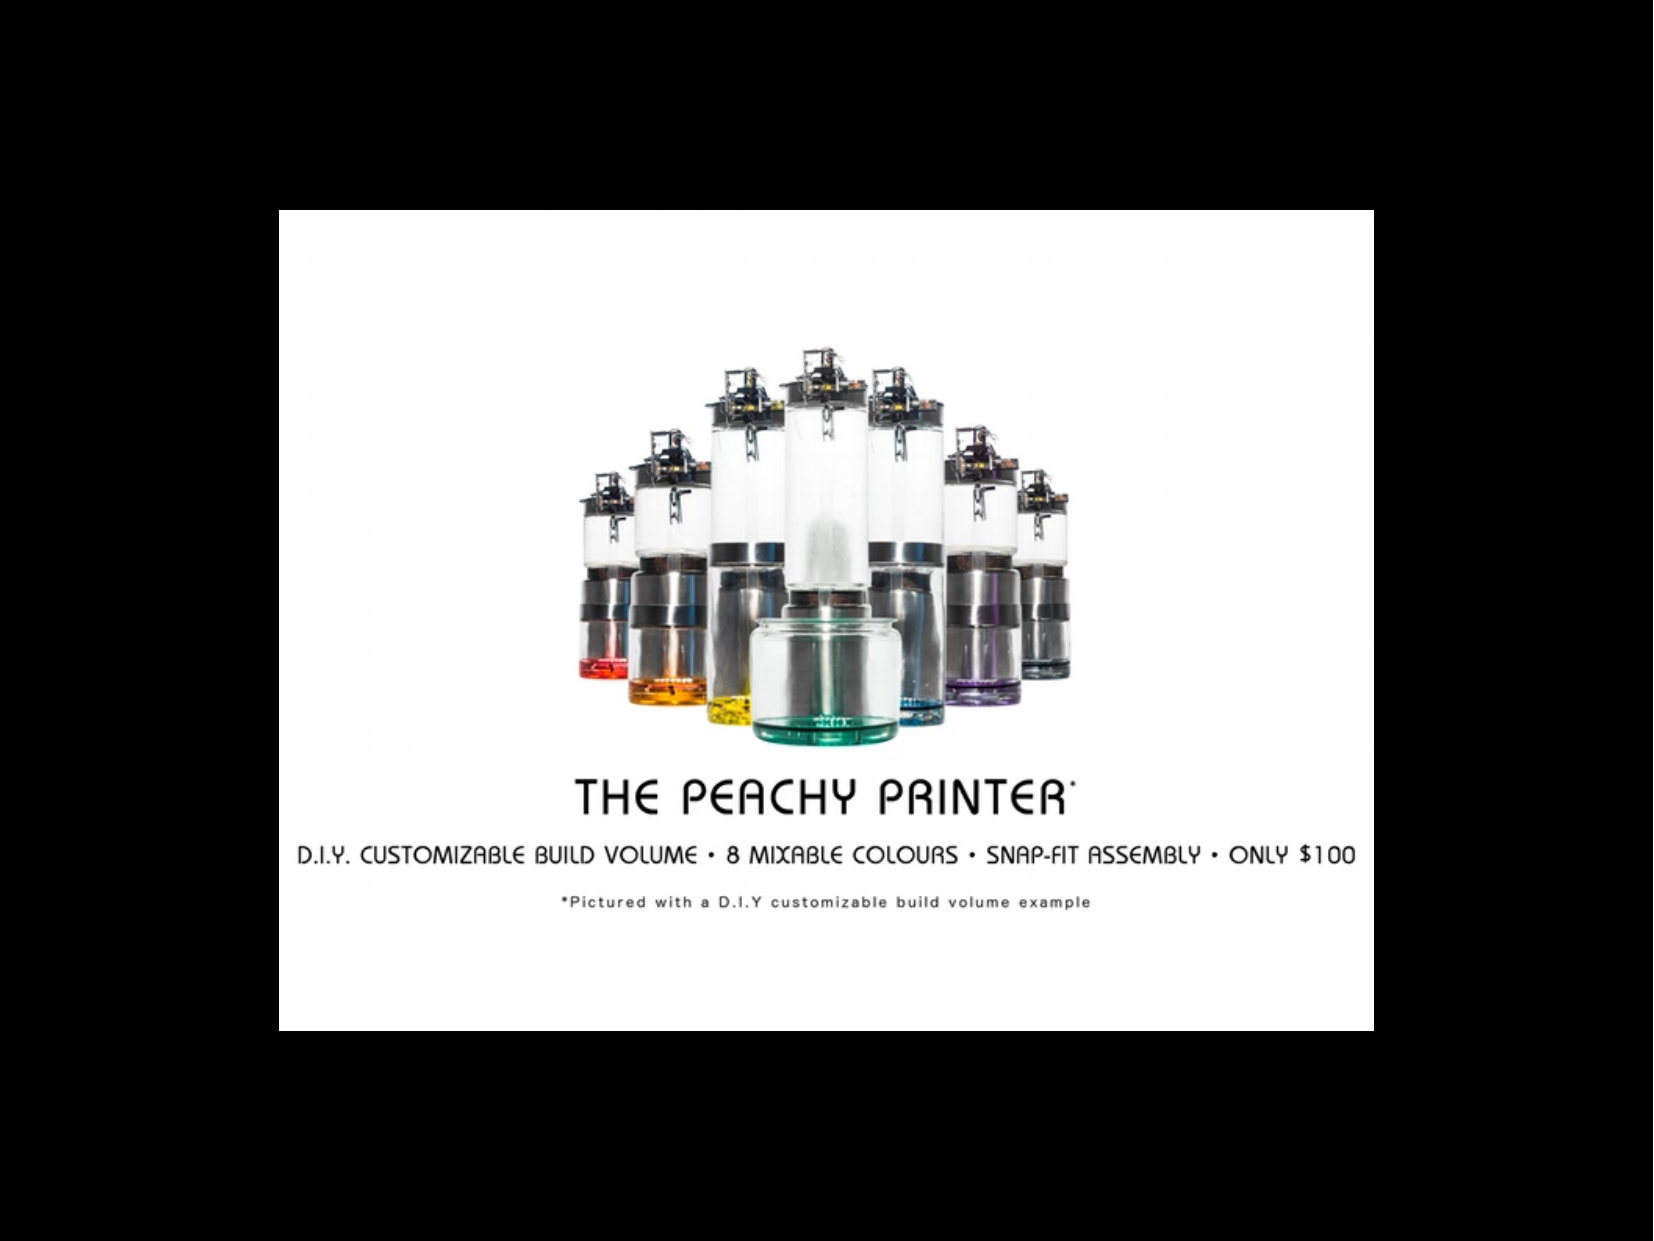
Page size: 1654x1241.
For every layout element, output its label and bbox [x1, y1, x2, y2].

picture [279, 210, 1374, 1031]
